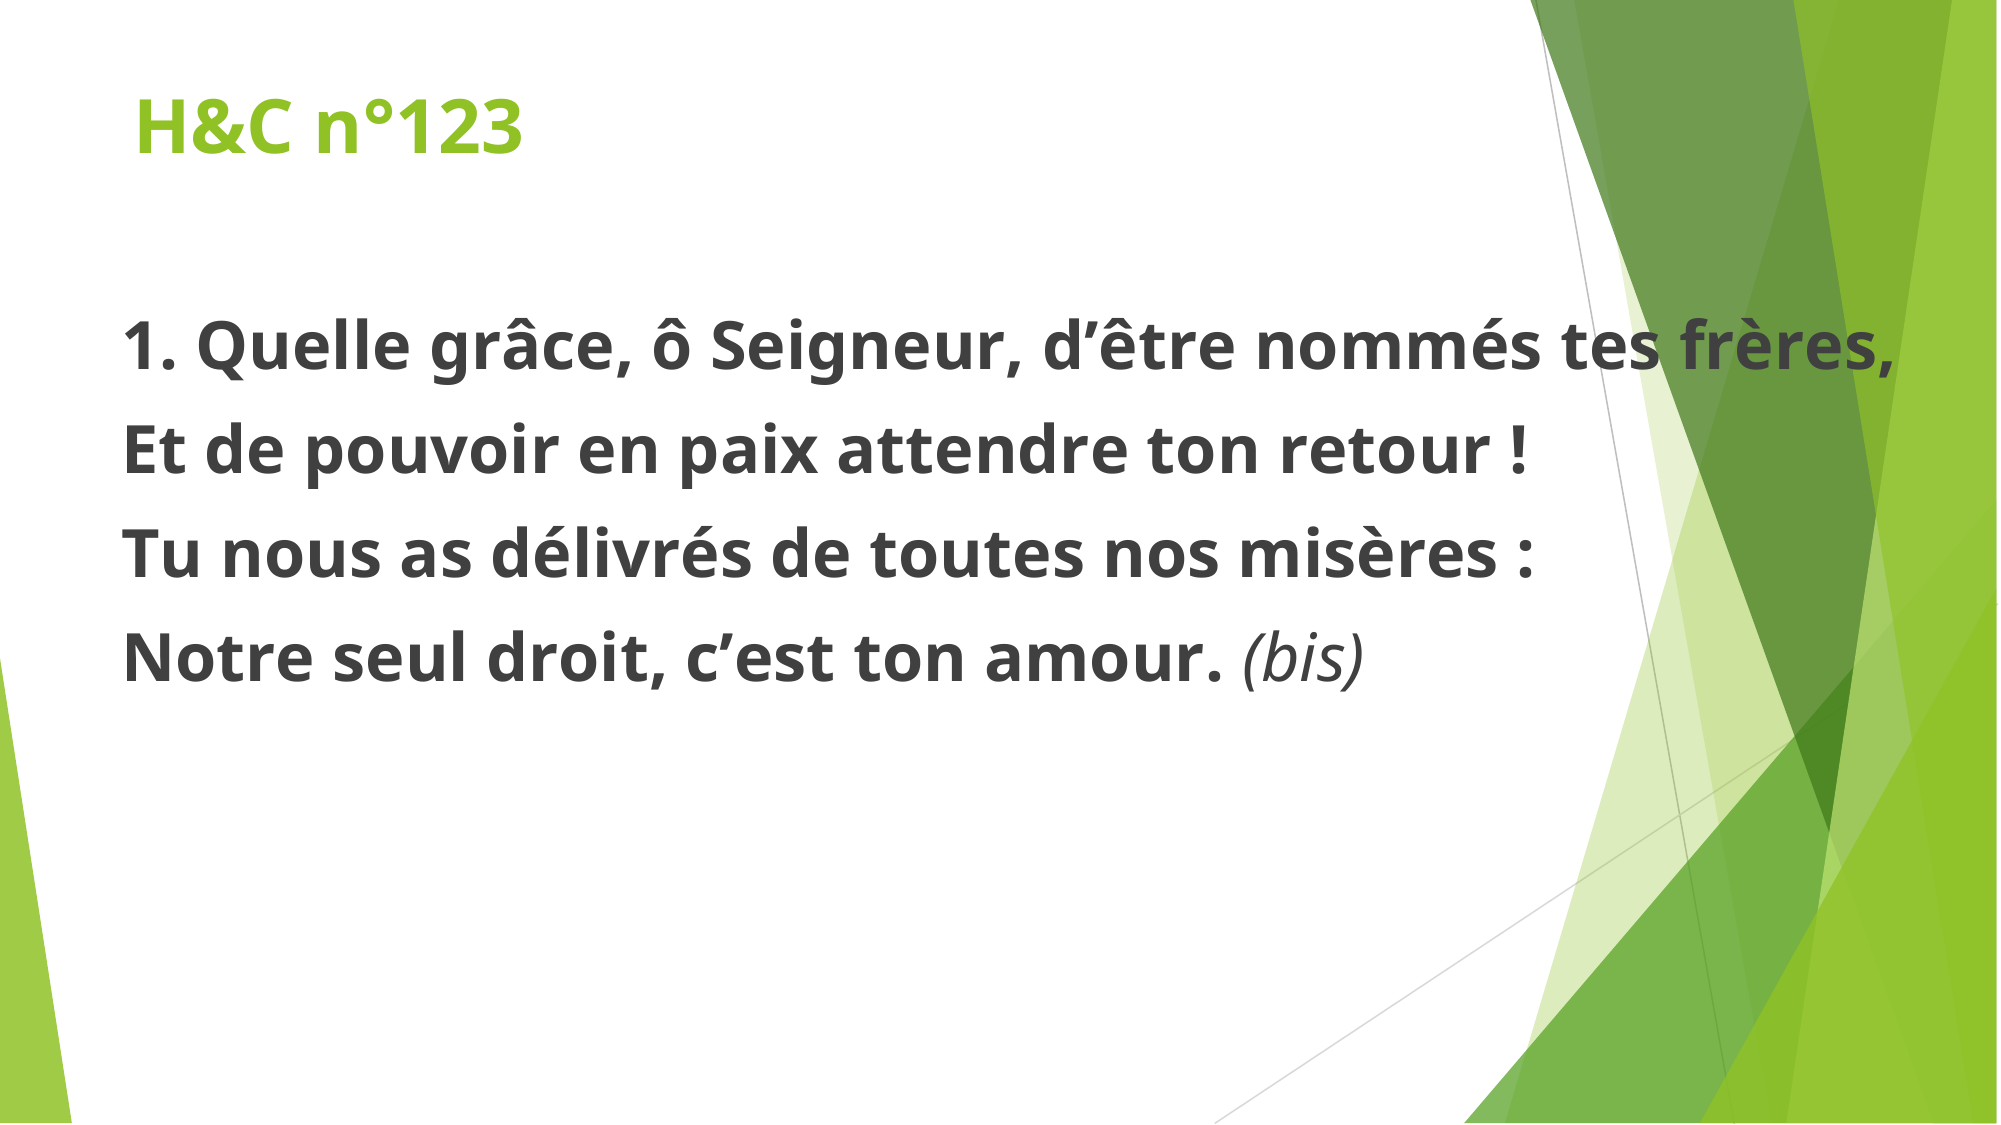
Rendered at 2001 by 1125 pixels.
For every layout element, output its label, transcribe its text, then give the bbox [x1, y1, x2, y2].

text_box 1. Quelle grâce, ô Seigneur, d’être nommés tes frères, Et de pouvoir en paix attendre ton retour ! Tu nous as délivrés de toutes nos misères : Notre seul droit, c’est ton amour. (bis) [106, 283, 2001, 1037]
text_box H&C n°123 [118, 70, 1522, 178]
